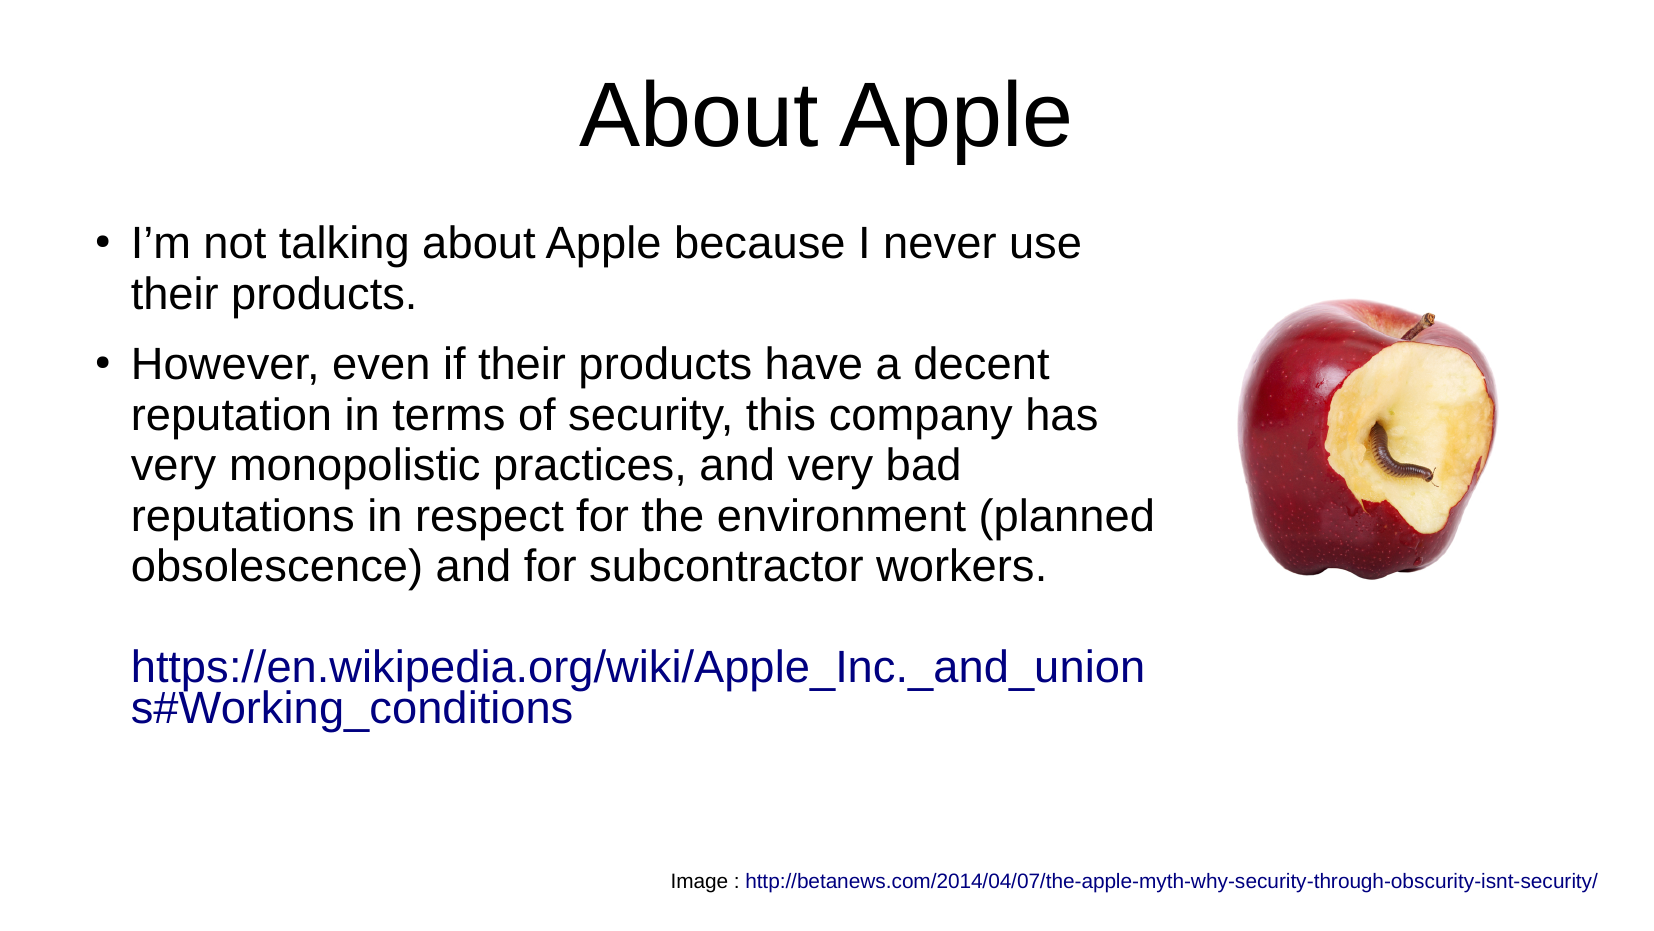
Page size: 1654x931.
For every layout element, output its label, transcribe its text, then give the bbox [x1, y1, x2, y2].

title About Apple [82, 37, 1571, 193]
picture [1192, 253, 1654, 601]
list I’m not talking about Apple because I never use their products. However, even if their products have a decent reputation in terms of security, this company has very monopolistic practices, and very bad reputations in respect for the environment (planned obsolescence) and for subcontractor workers. https://en.wikipedia.org/wiki/Apple_Inc._and_unions#Working_conditions [82, 217, 1163, 758]
text_box Image : http://betanews.com/2014/04/07/the-apple-myth-why-security-through-obscurity-isnt-security/ [655, 861, 1613, 901]
